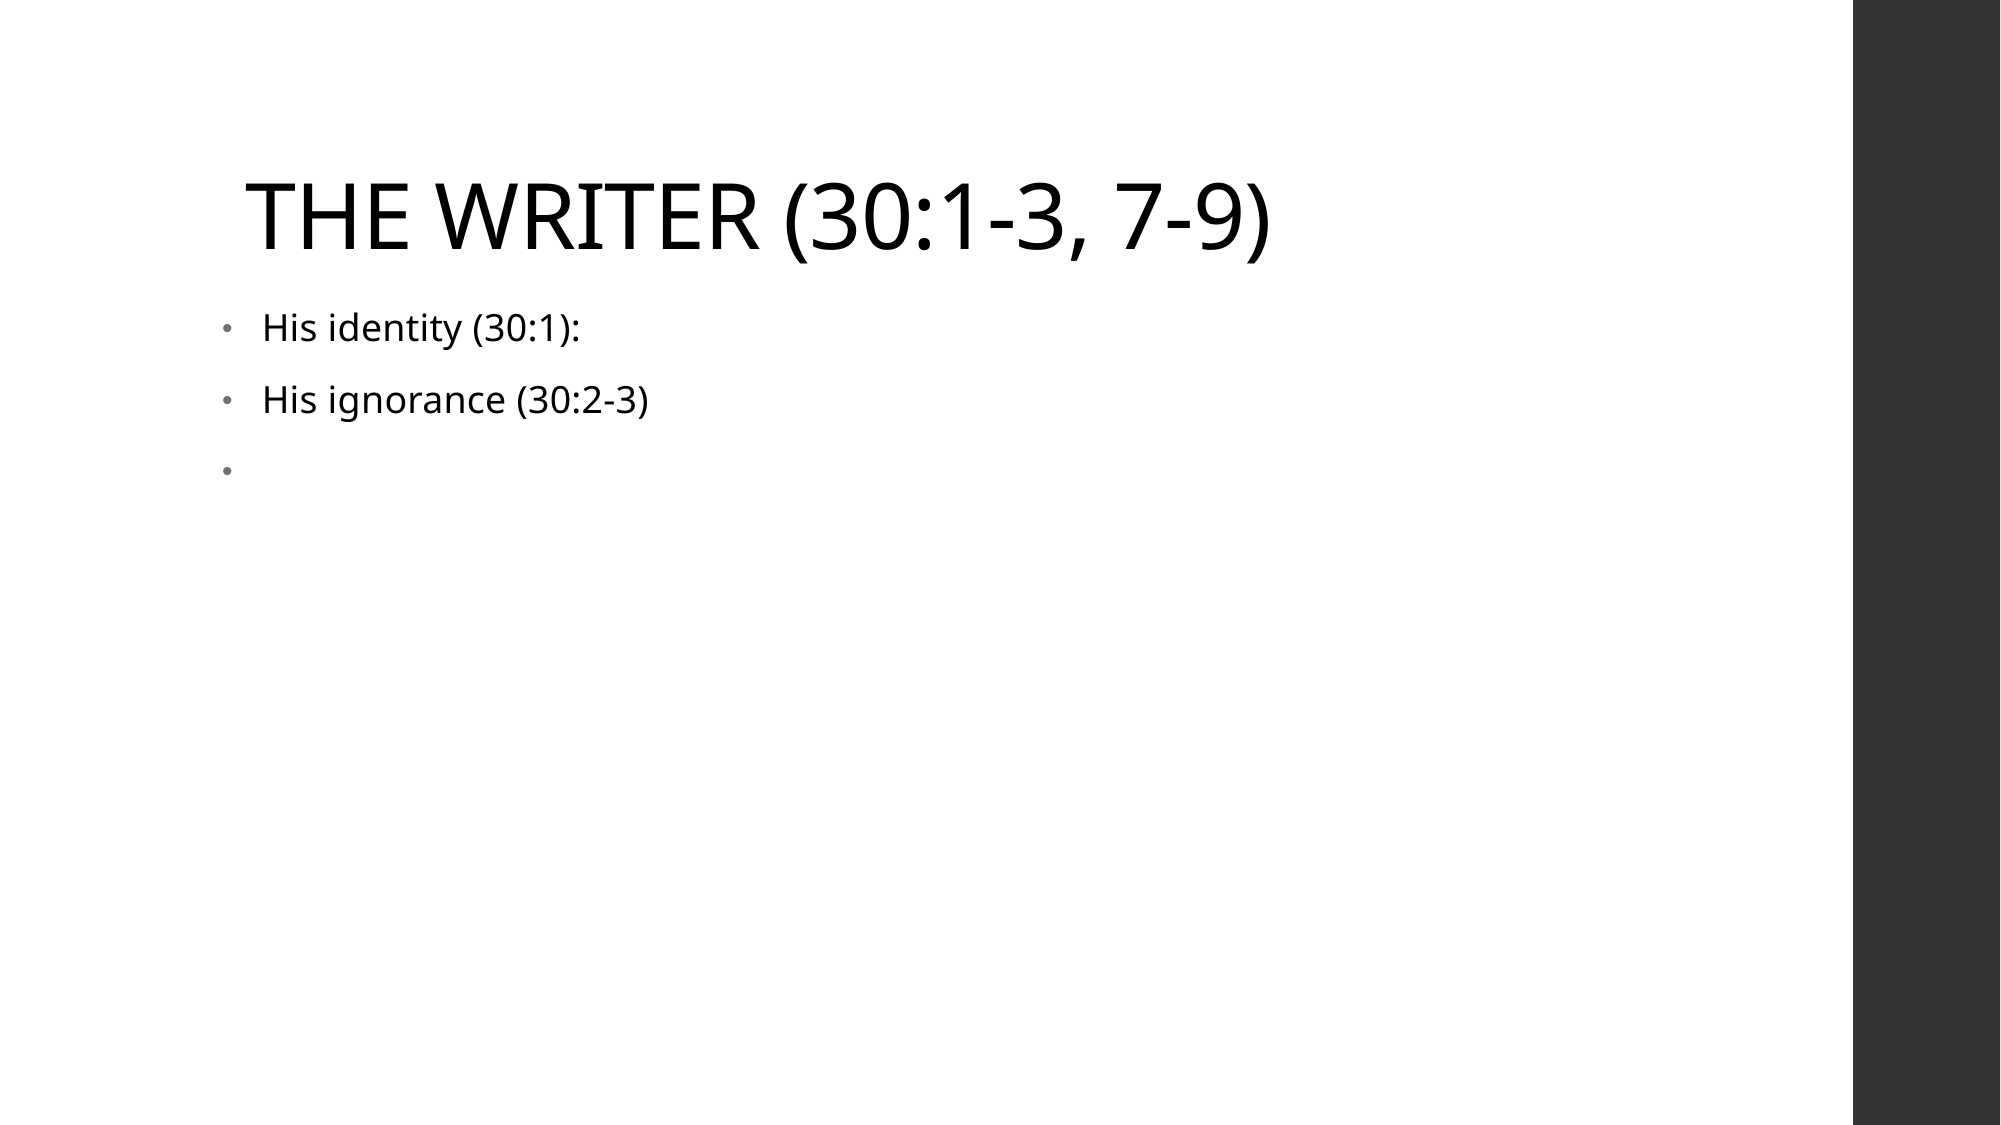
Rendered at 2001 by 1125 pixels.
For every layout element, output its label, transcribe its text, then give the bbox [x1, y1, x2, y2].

title THE WRITER (30:1-3, 7-9) [206, 60, 1797, 278]
list His identity (30:1): His ignorance (30:2-3) [206, 299, 1617, 1014]
